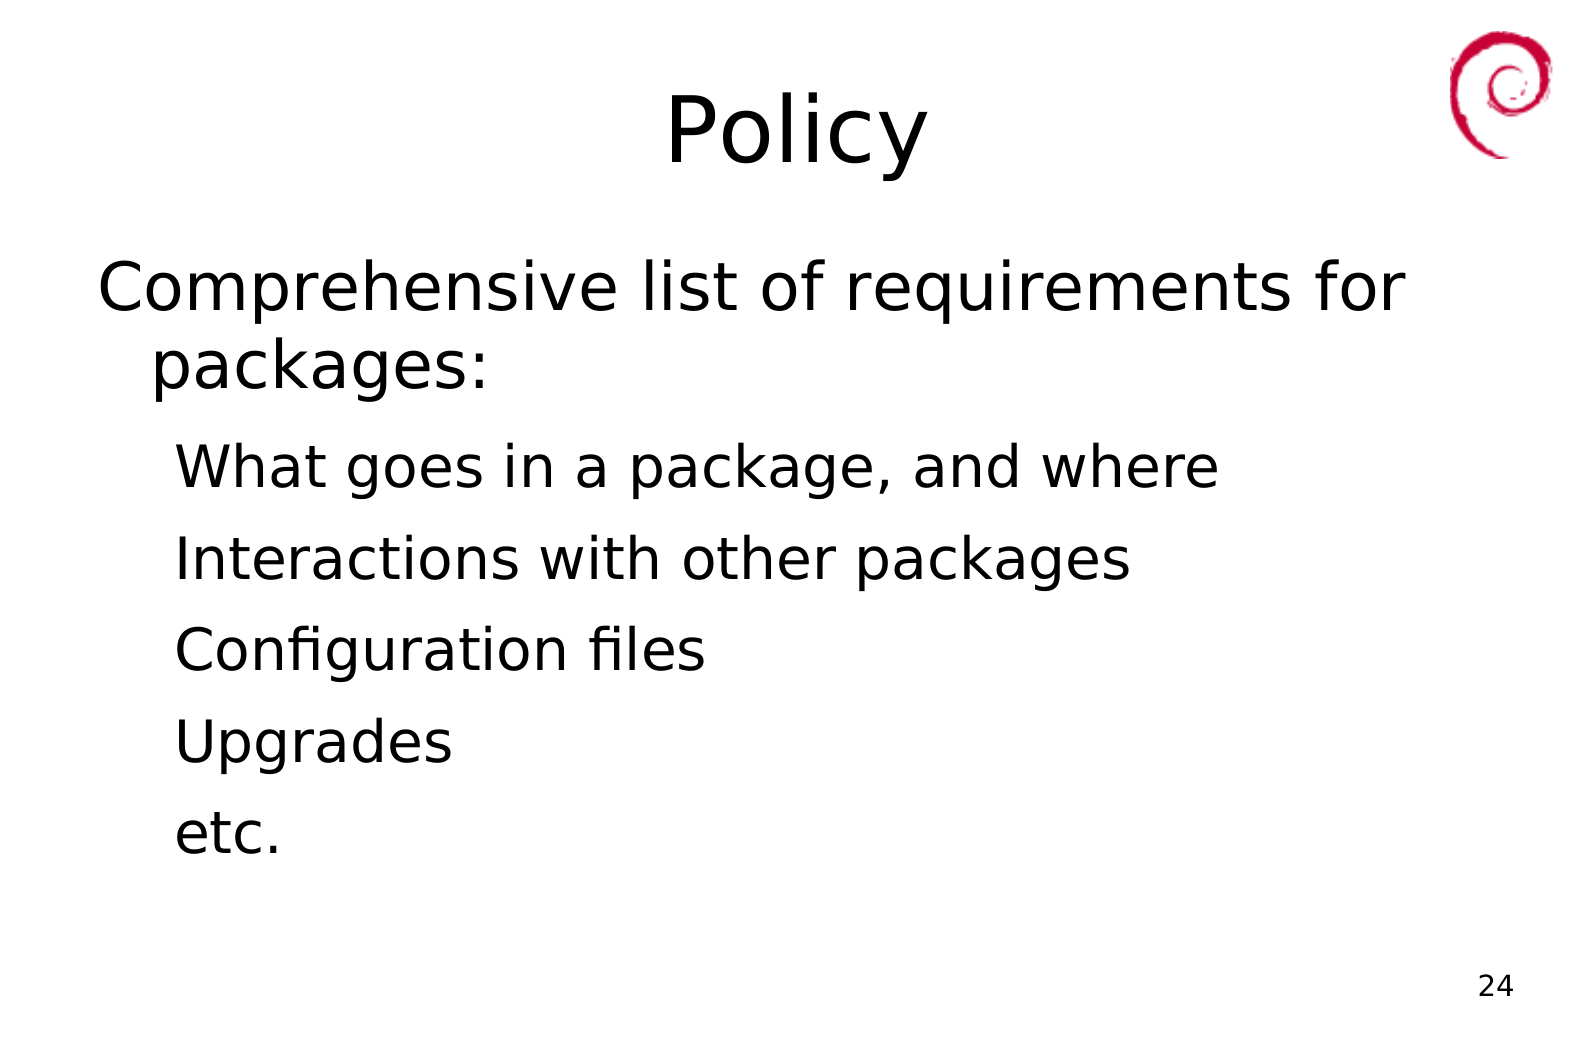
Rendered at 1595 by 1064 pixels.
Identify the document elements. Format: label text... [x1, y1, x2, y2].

list Comprehensive list of requirements for packages: What goes in a package, and where Interactions with other packages Configuration files Upgrades etc. [79, 248, 1515, 959]
title Policy [79, 42, 1515, 221]
picture [1450, 31, 1555, 159]
